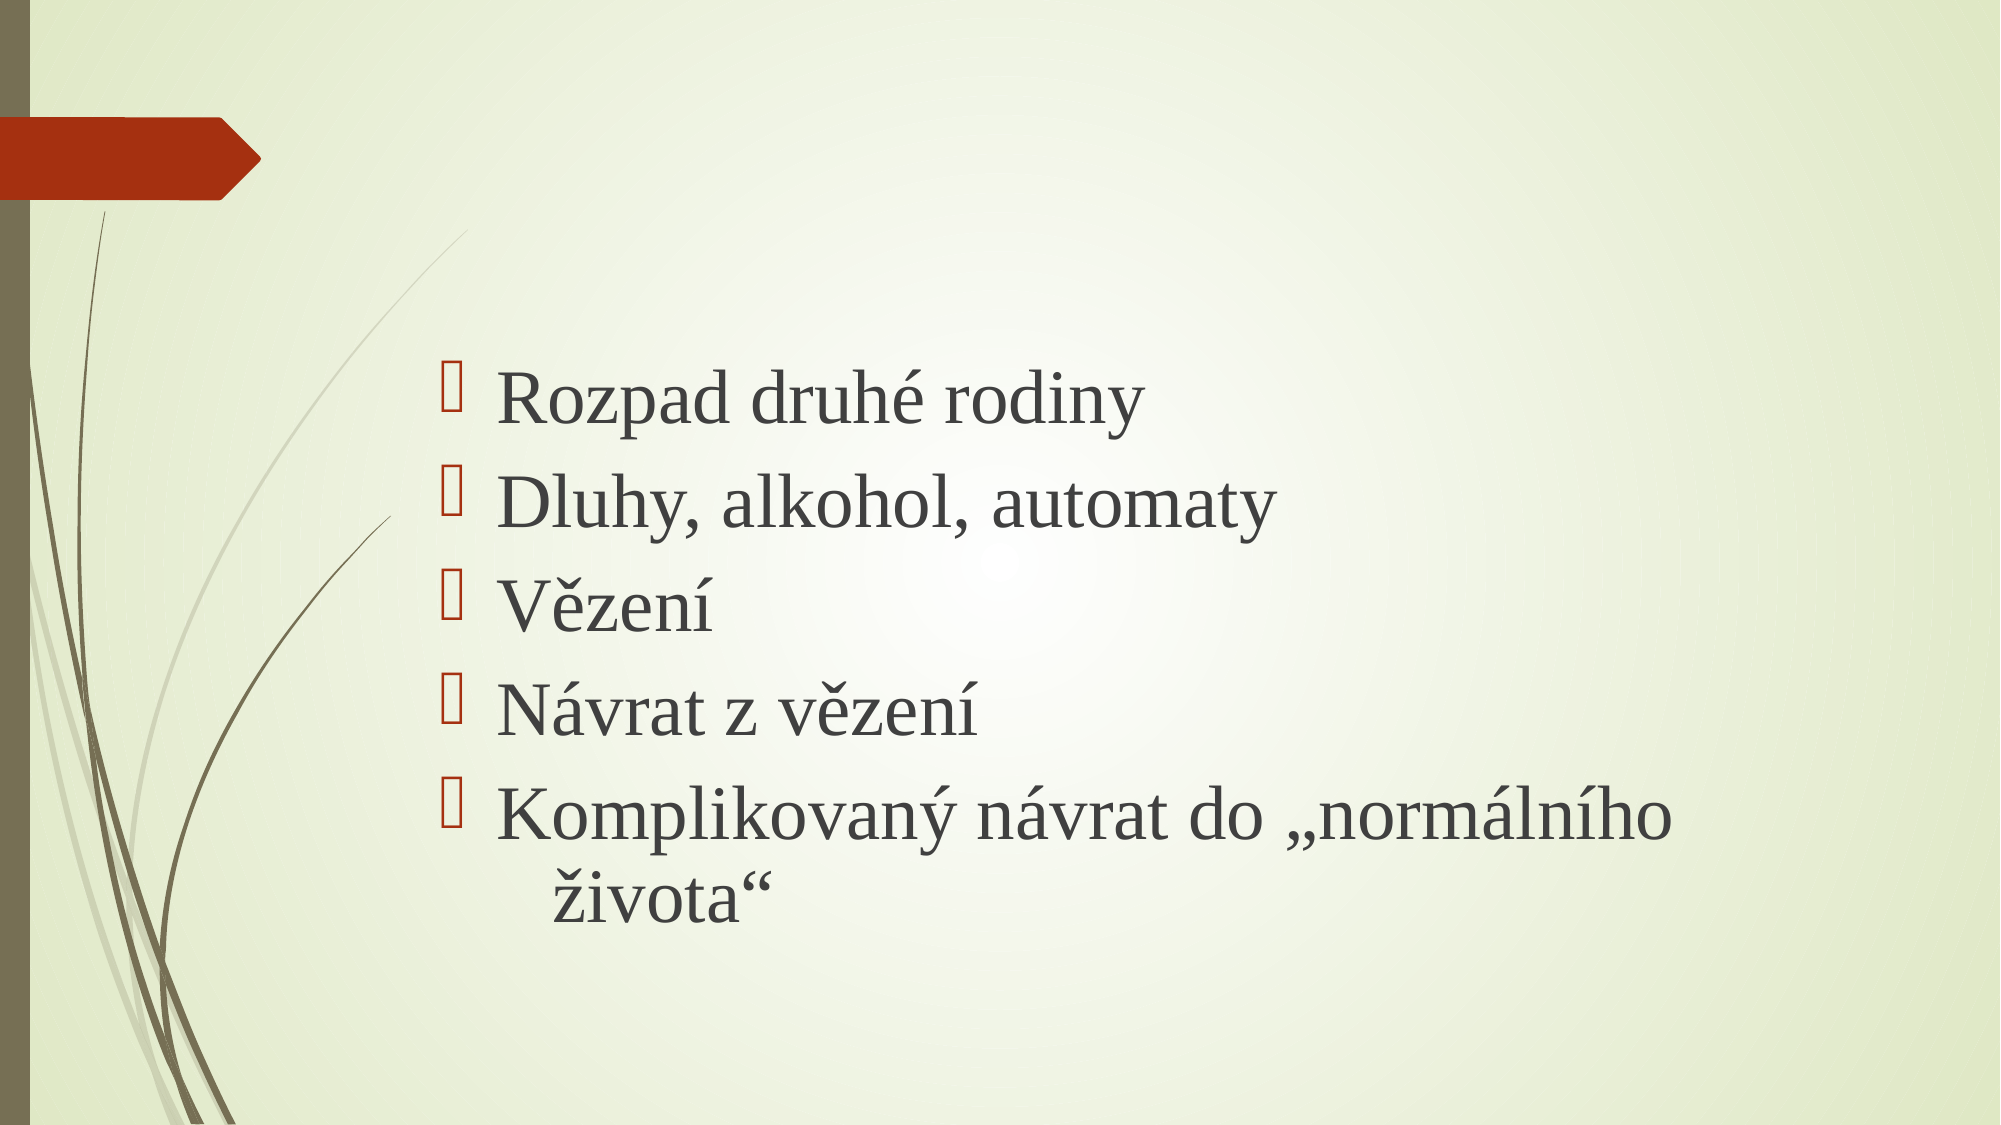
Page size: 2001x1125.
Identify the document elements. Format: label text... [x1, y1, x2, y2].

list Rozpad druhé rodiny Dluhy, alkohol, automaty Vězení Návrat z vězení Komplikovaný návrat do „normálního života“ [424, 350, 1888, 970]
